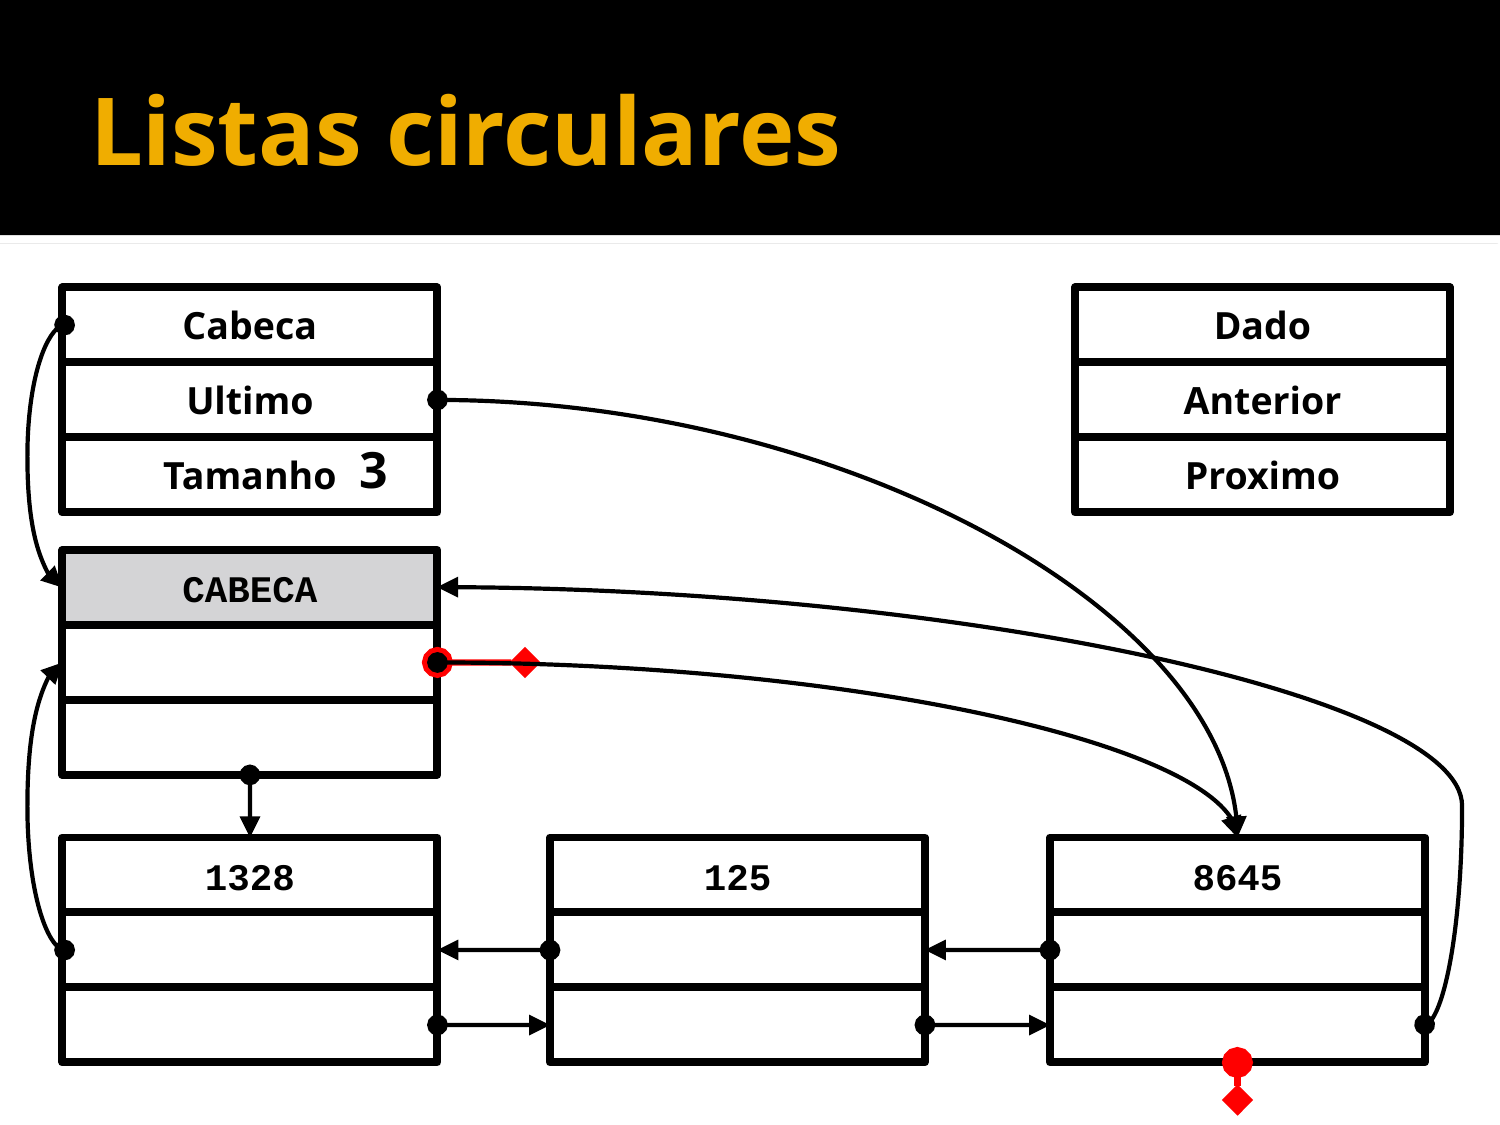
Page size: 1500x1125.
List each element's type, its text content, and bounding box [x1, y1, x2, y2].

text_box 3 [344, 430, 403, 506]
text_box 1328 [62, 837, 438, 912]
text_box Tamanho [62, 437, 438, 513]
text_box [62, 912, 438, 1063]
text_box Dado [1074, 287, 1450, 362]
text_box Ultimo [62, 362, 438, 437]
text_box CABECA [62, 549, 438, 624]
text_box Proximo [1074, 437, 1450, 513]
text_box Anterior [1074, 362, 1450, 437]
text_box [62, 624, 438, 775]
text_box [549, 912, 925, 1063]
text_box 125 [549, 837, 925, 912]
text_box [1049, 912, 1425, 1063]
text_box 8645 [1049, 837, 1425, 912]
text_box Cabeca [62, 287, 438, 362]
title Listas circulares [75, 25, 1425, 231]
